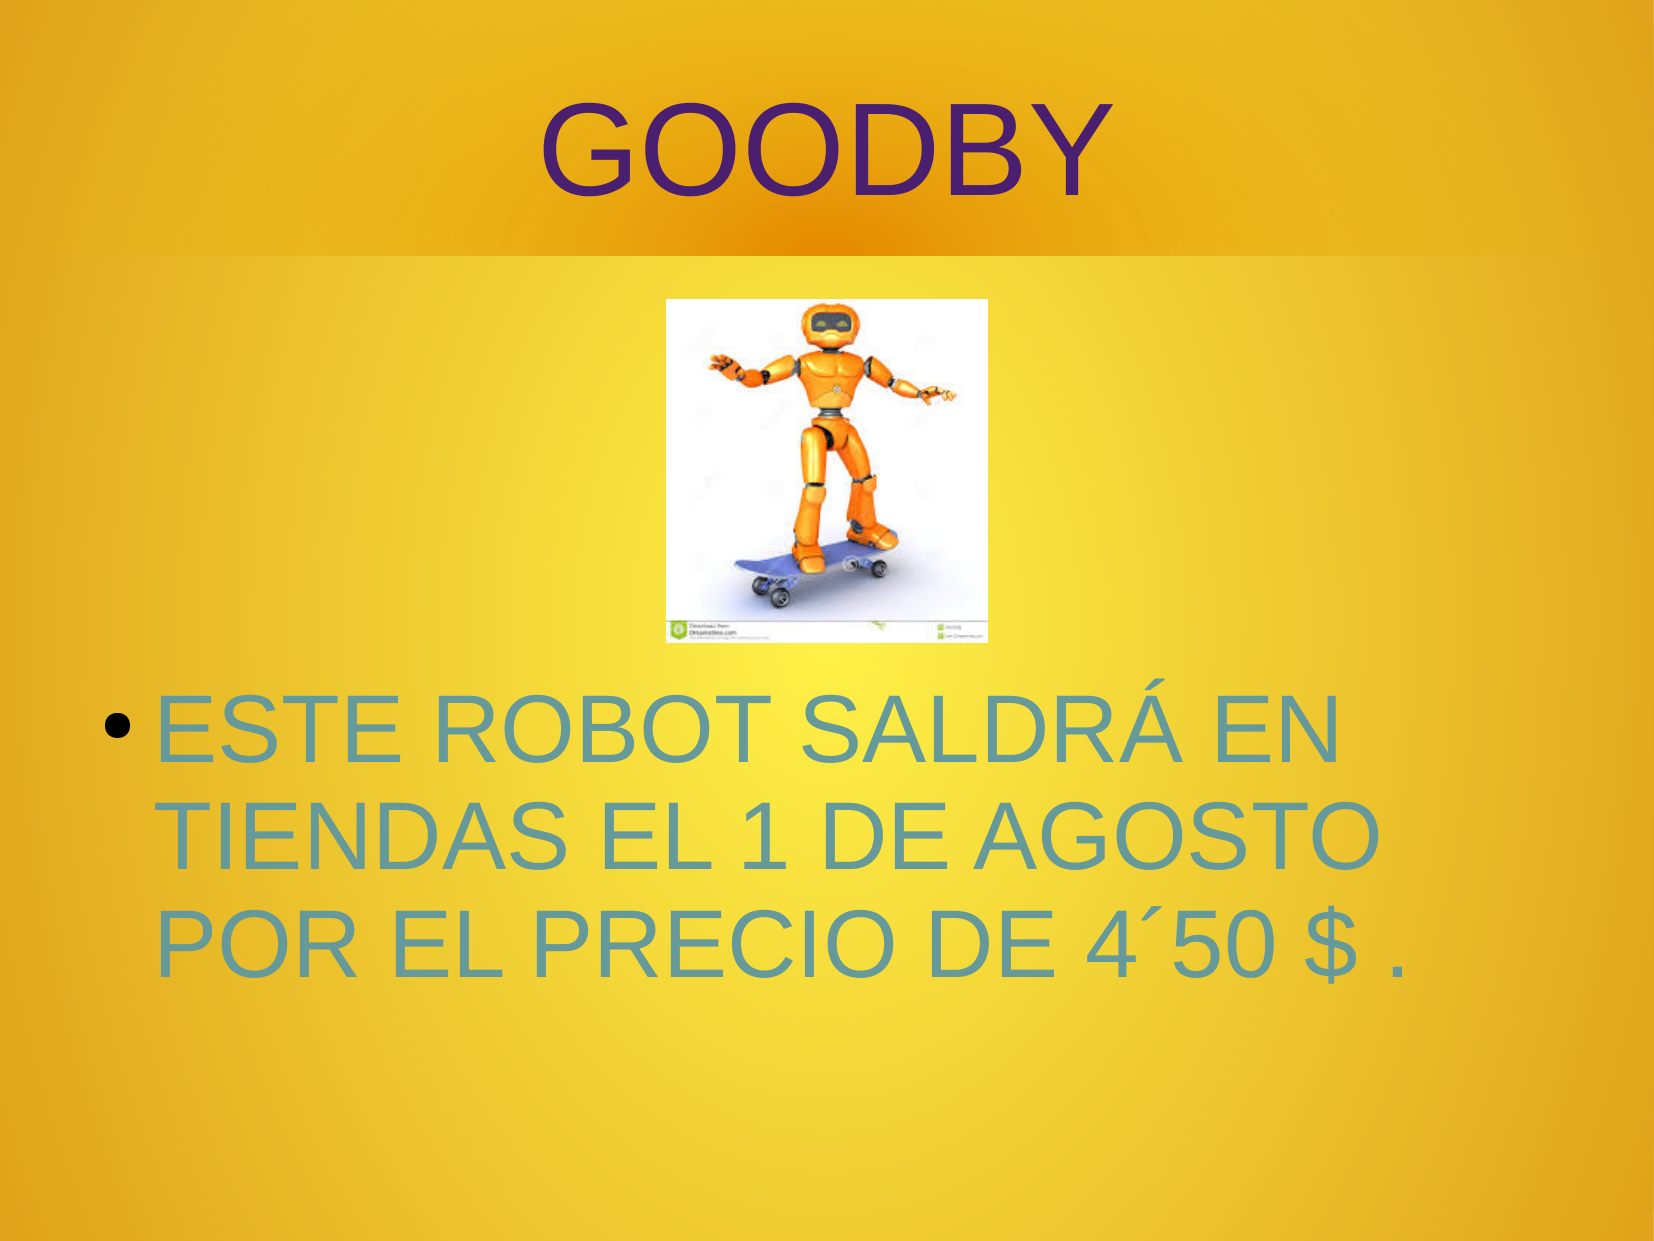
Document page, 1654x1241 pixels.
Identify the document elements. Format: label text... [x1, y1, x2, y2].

picture [666, 299, 988, 643]
list ESTE ROBOT SALDRÁ EN TIENDAS EL 1 DE AGOSTO POR EL PRECIO DE 4´50 $ . [82, 674, 1571, 1018]
title GOODBY [82, 47, 1571, 252]
